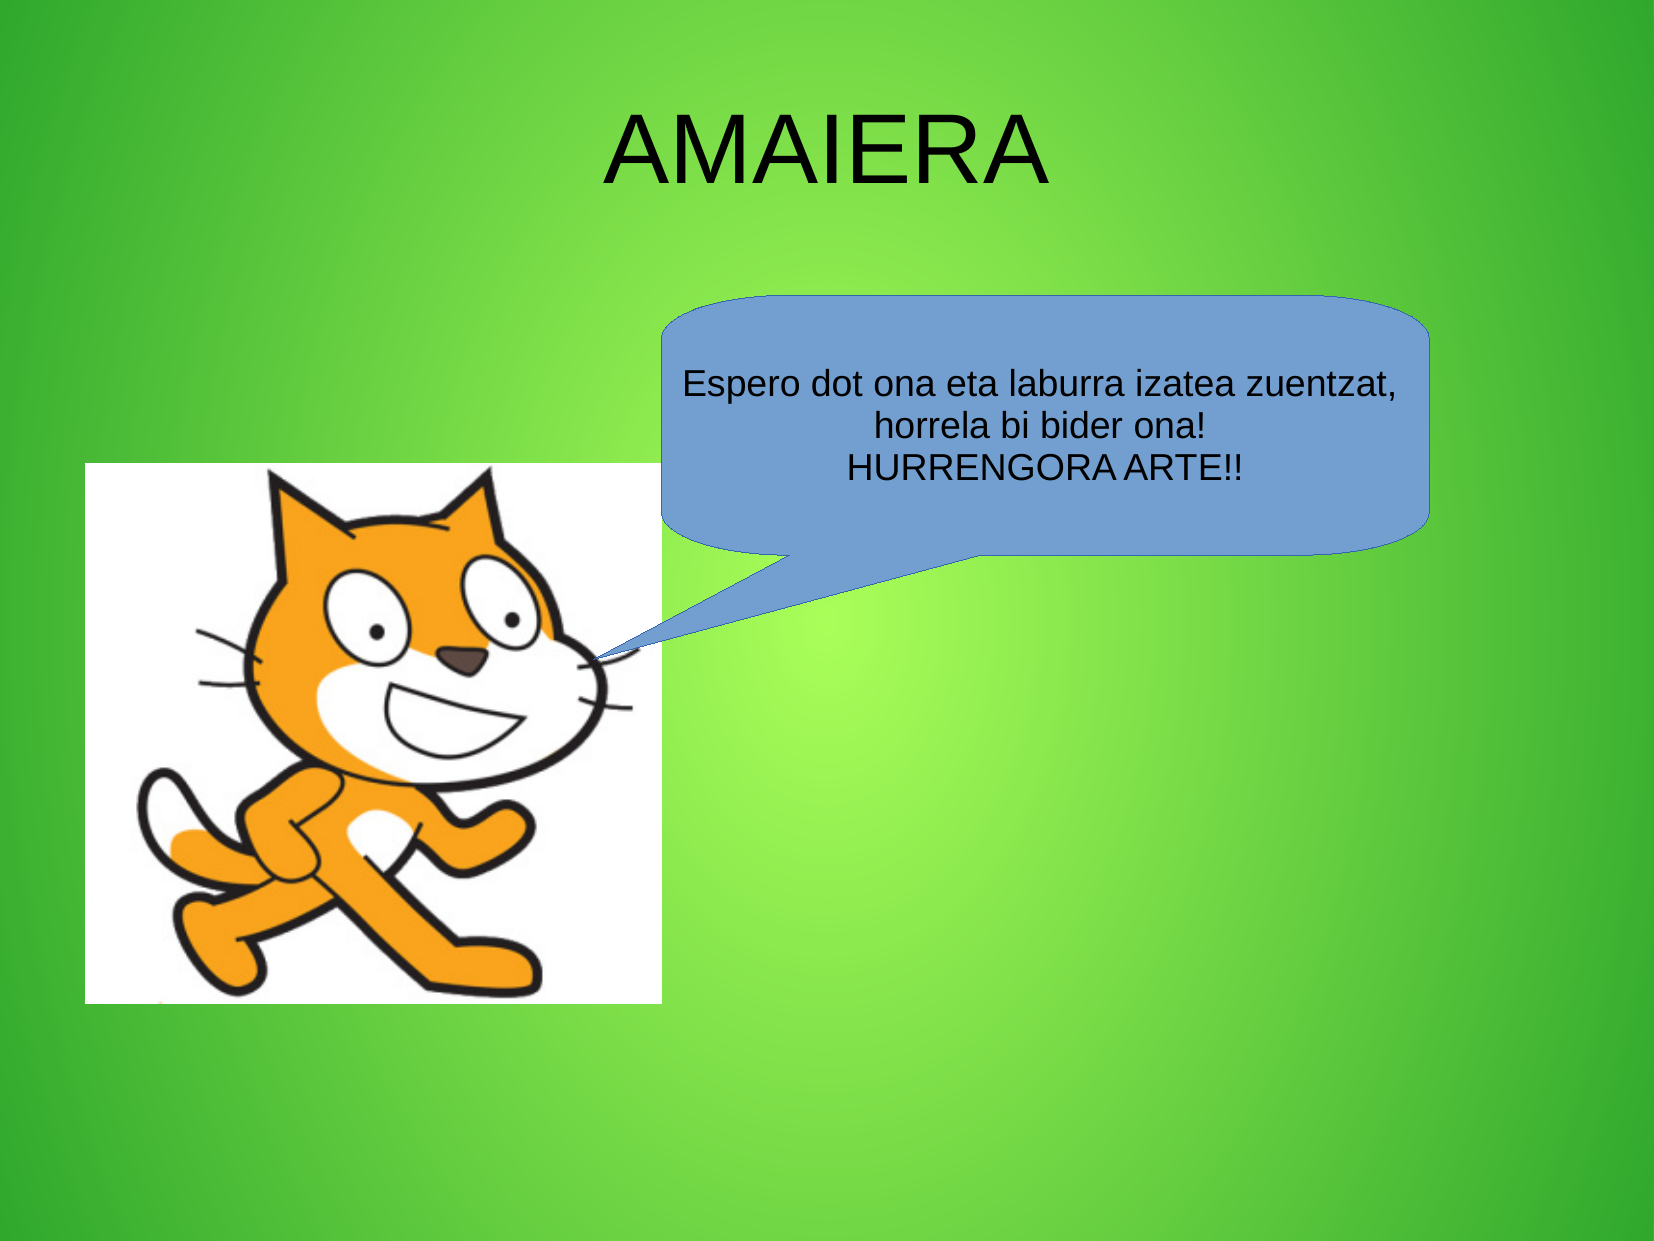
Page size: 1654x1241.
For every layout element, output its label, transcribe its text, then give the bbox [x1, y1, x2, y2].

picture [85, 463, 662, 1004]
title AMAIERA [82, 47, 1571, 252]
text_box Espero dot ona eta laburra izatea zuentzat, horrela bi bider ona! HURRENGORA ARTE!! [593, 295, 1430, 660]
